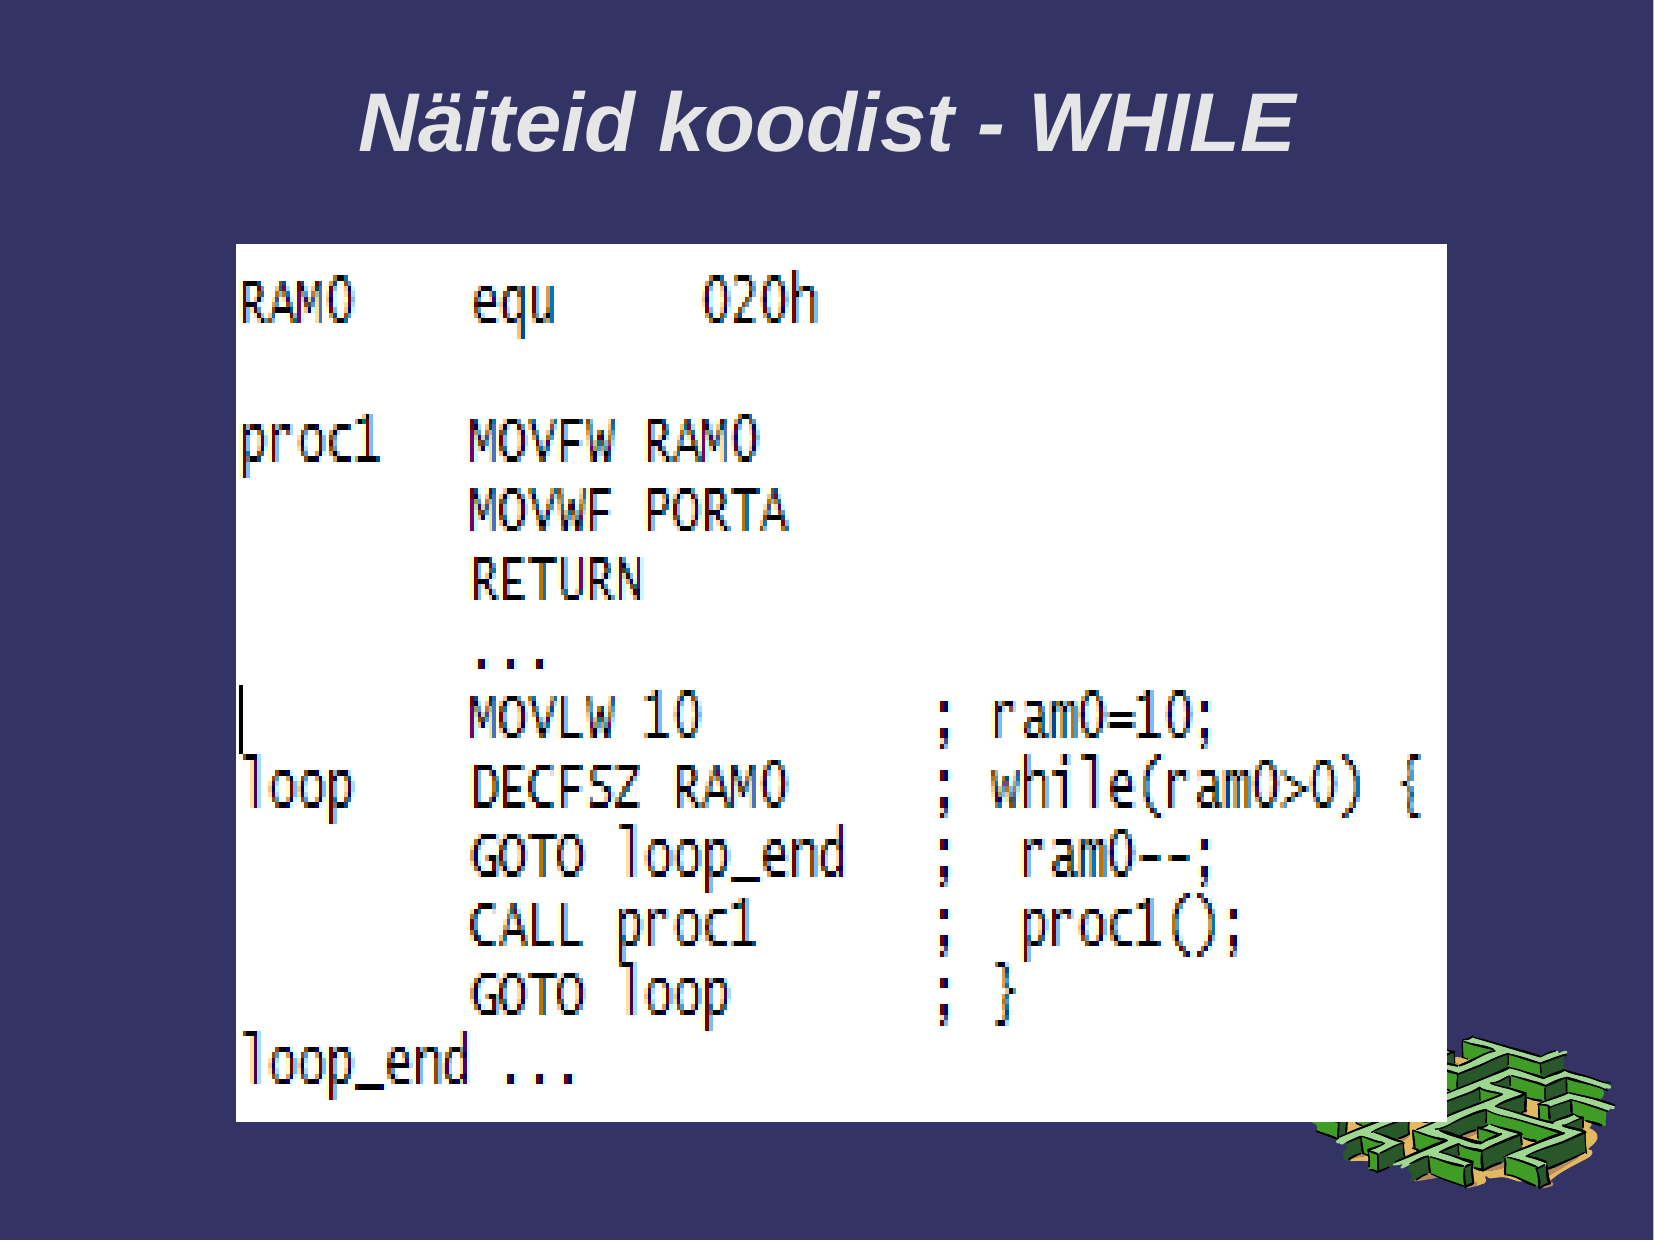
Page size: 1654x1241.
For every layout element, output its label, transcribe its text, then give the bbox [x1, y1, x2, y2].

title Näiteid koodist - WHILE [121, 19, 1534, 227]
picture [236, 244, 1447, 1123]
